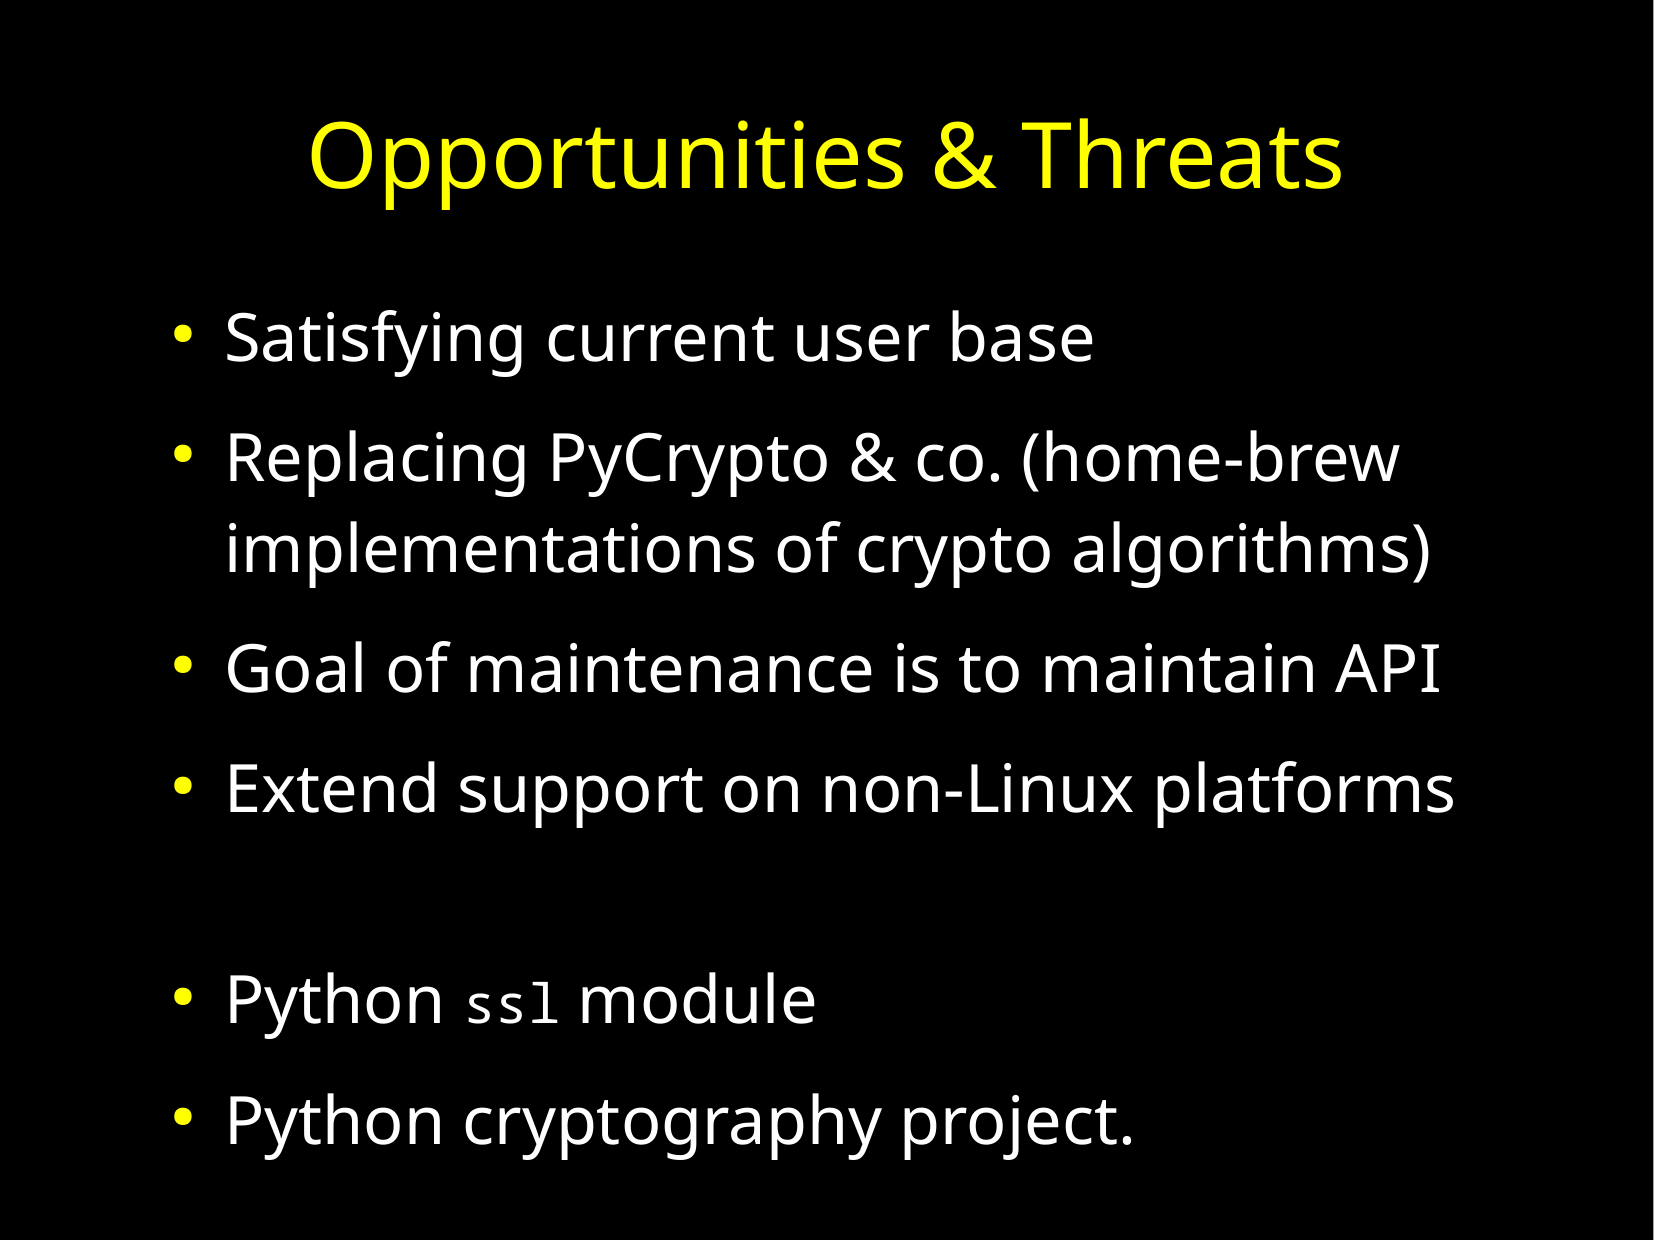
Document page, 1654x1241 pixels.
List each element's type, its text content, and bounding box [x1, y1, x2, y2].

title Opportunities & Threats [82, 49, 1571, 257]
list Satisfying current user base Replacing PyCrypto & co. (home-brew implementations of crypto algorithms) Goal of maintenance is to maintain API Extend support on non-Linux platforms Python ssl module Python cryptography project. [82, 290, 1571, 1109]
